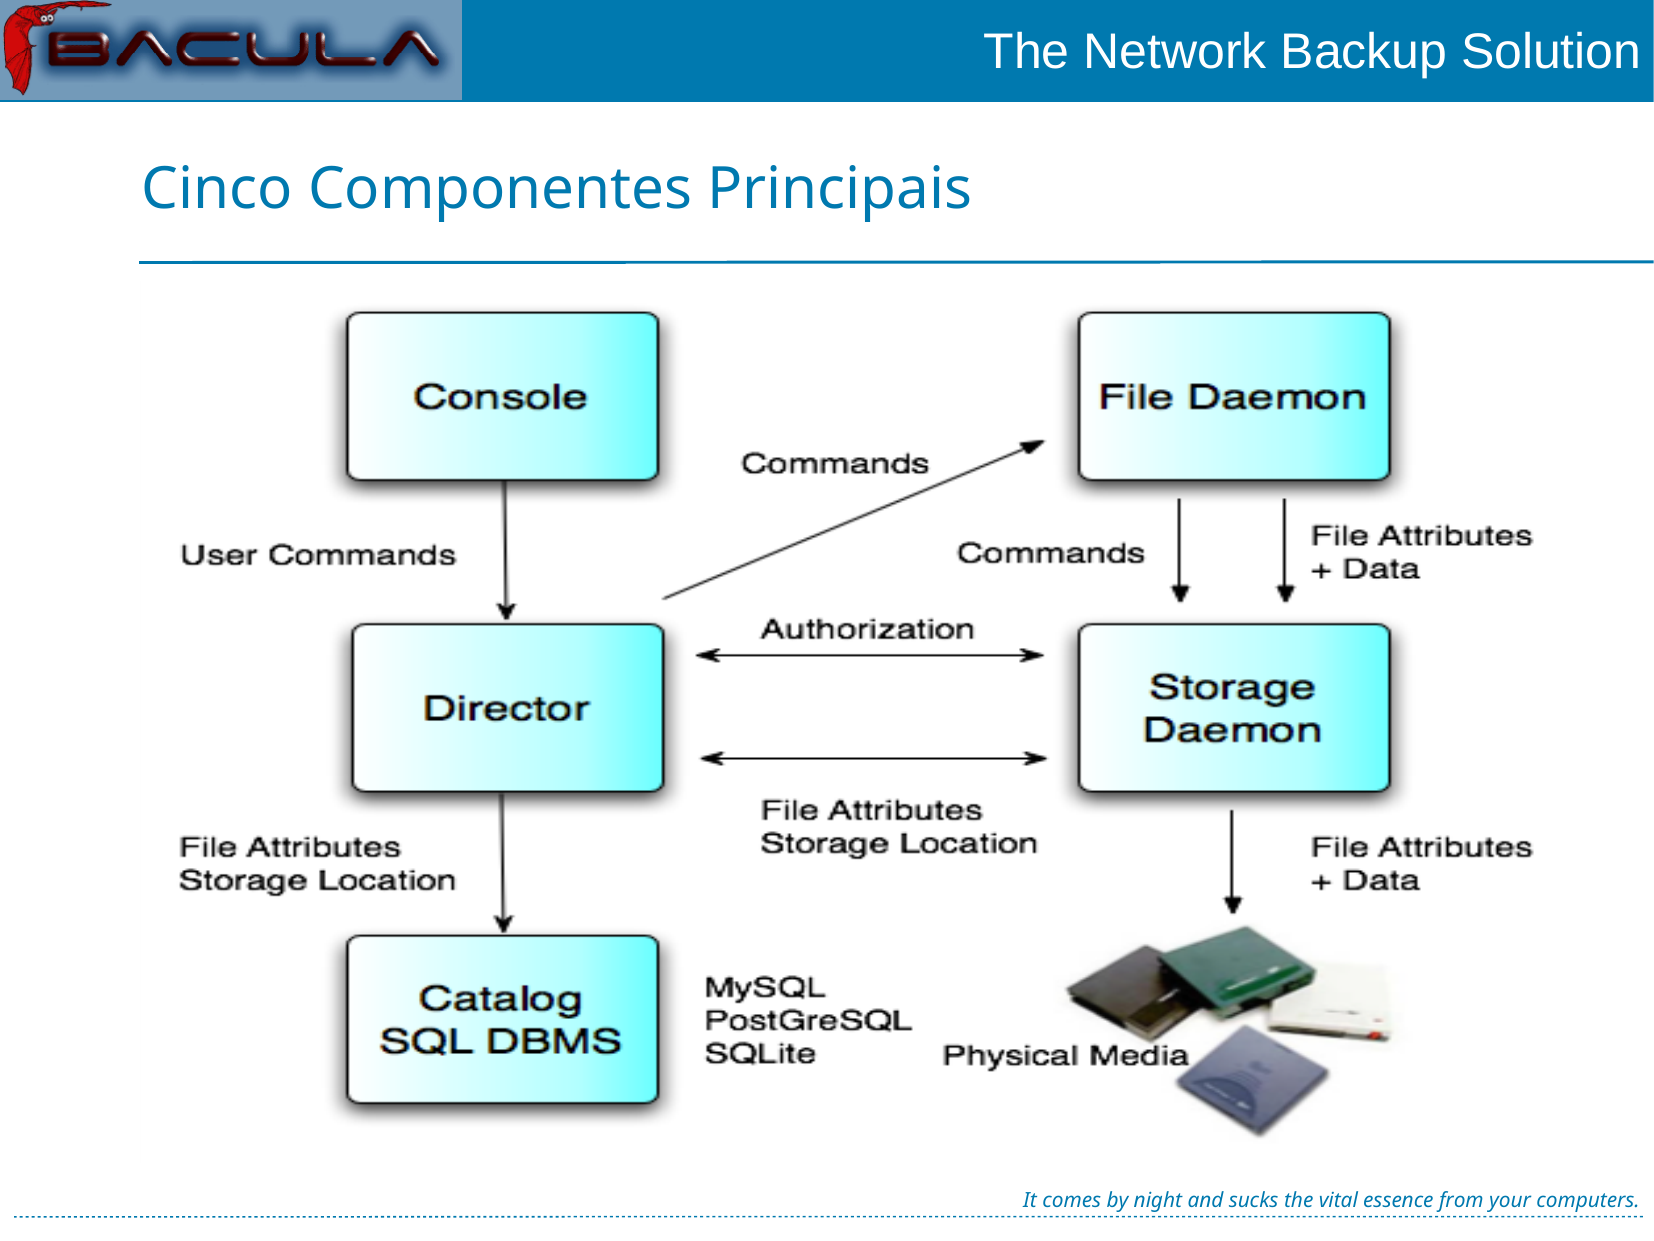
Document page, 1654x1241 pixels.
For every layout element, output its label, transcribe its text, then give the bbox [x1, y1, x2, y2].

picture [139, 281, 1576, 1163]
title Cinco Componentes Principais [141, 112, 1501, 226]
picture [0, 0, 461, 99]
